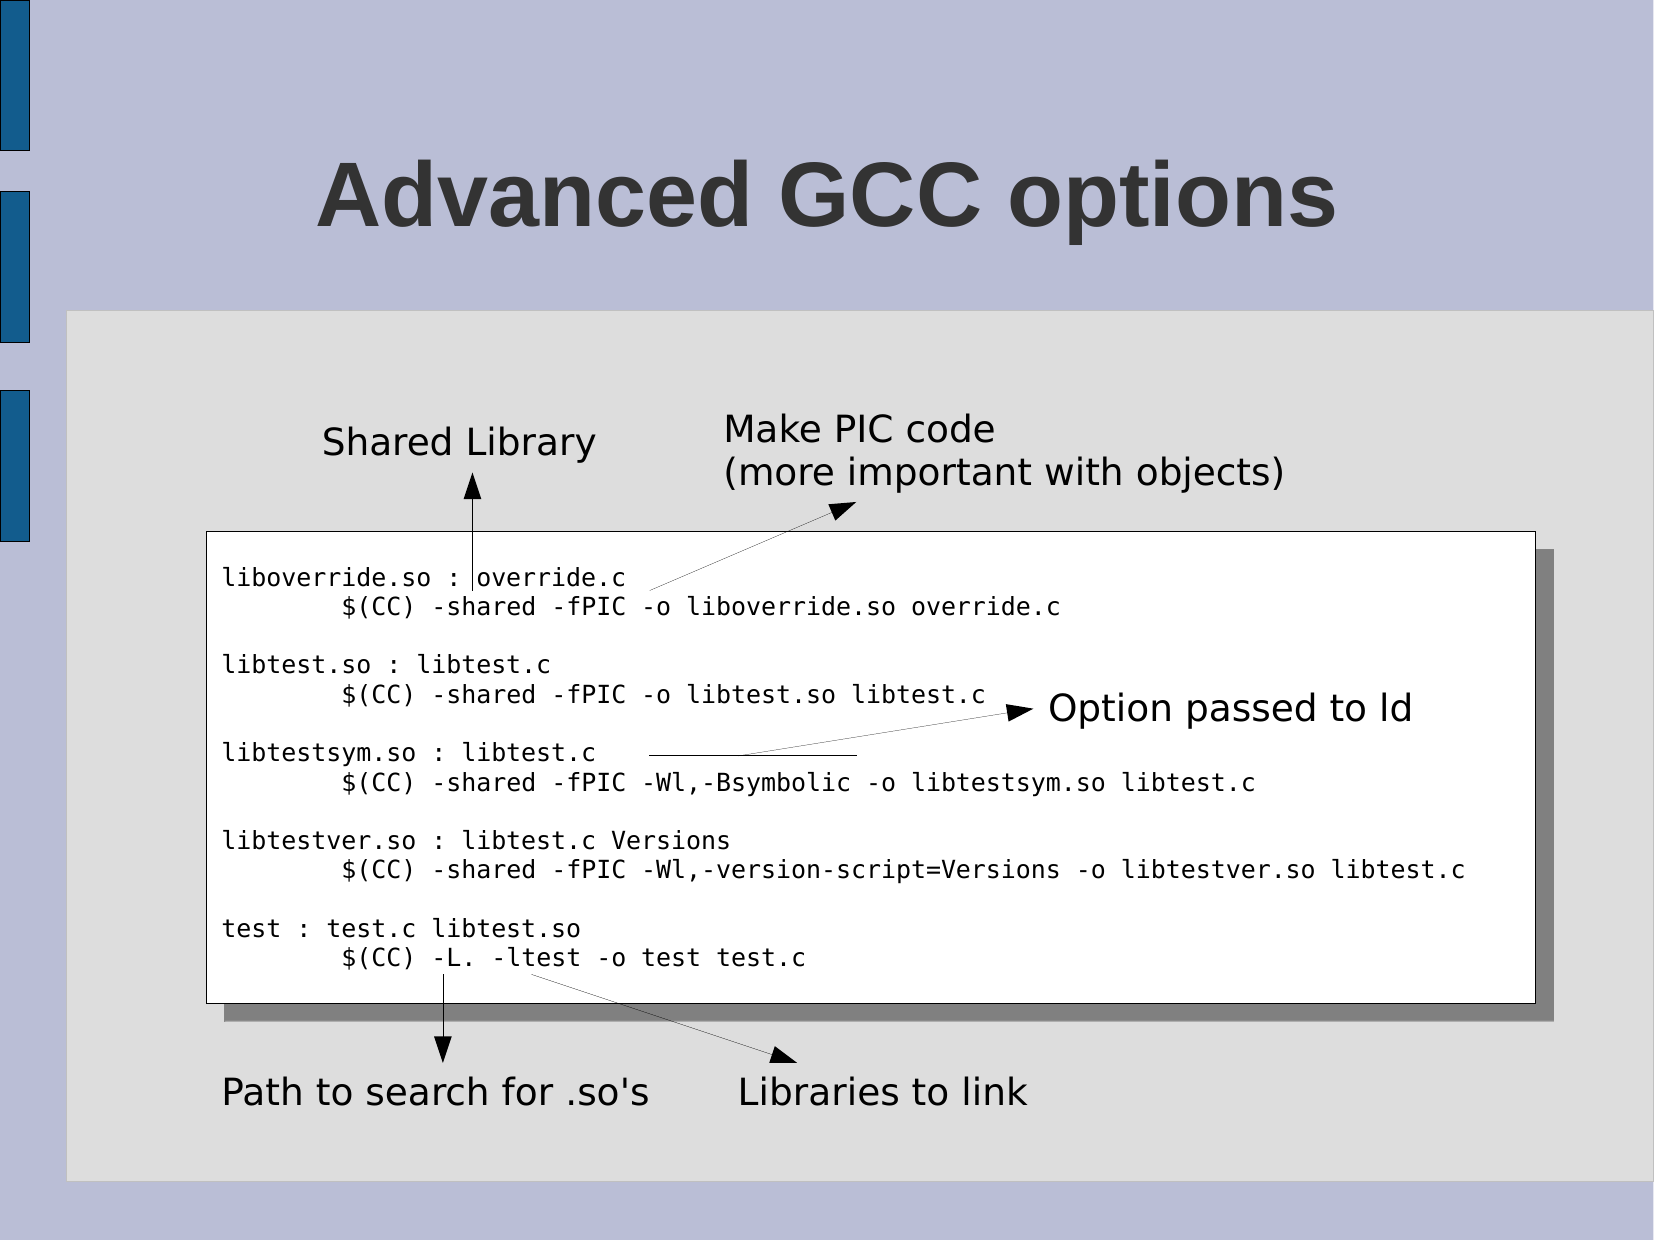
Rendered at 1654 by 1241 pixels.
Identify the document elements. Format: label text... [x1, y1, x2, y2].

text_box Libraries to link [722, 1063, 1044, 1123]
text_box Make PIC code (more important with objects) [708, 400, 1329, 502]
text_box Option passed to ld [1033, 679, 1447, 739]
text_box liboverride.so : override.c $(CC) -shared -fPIC -o liboverride.so override.c libtest.so : libtest.c $(CC) -shared -fPIC -o libtest.so libtest.c libtestsym.so : libtest.c $(CC) -shared -fPIC -Wl,-Bsymbolic -o libtestsym.so libtest.c libtestver.so : libtest.c Versions $(CC) -shared -fPIC -Wl,-version-script=Versions -o libtestver.so libtest.c test : test.c libtest.so $(CC) -L. -ltest -o test test.c [206, 531, 1536, 1004]
title Advanced GCC options [121, 98, 1534, 291]
text_box Shared Library [307, 413, 691, 473]
text_box Path to search for .so's [206, 1063, 665, 1123]
